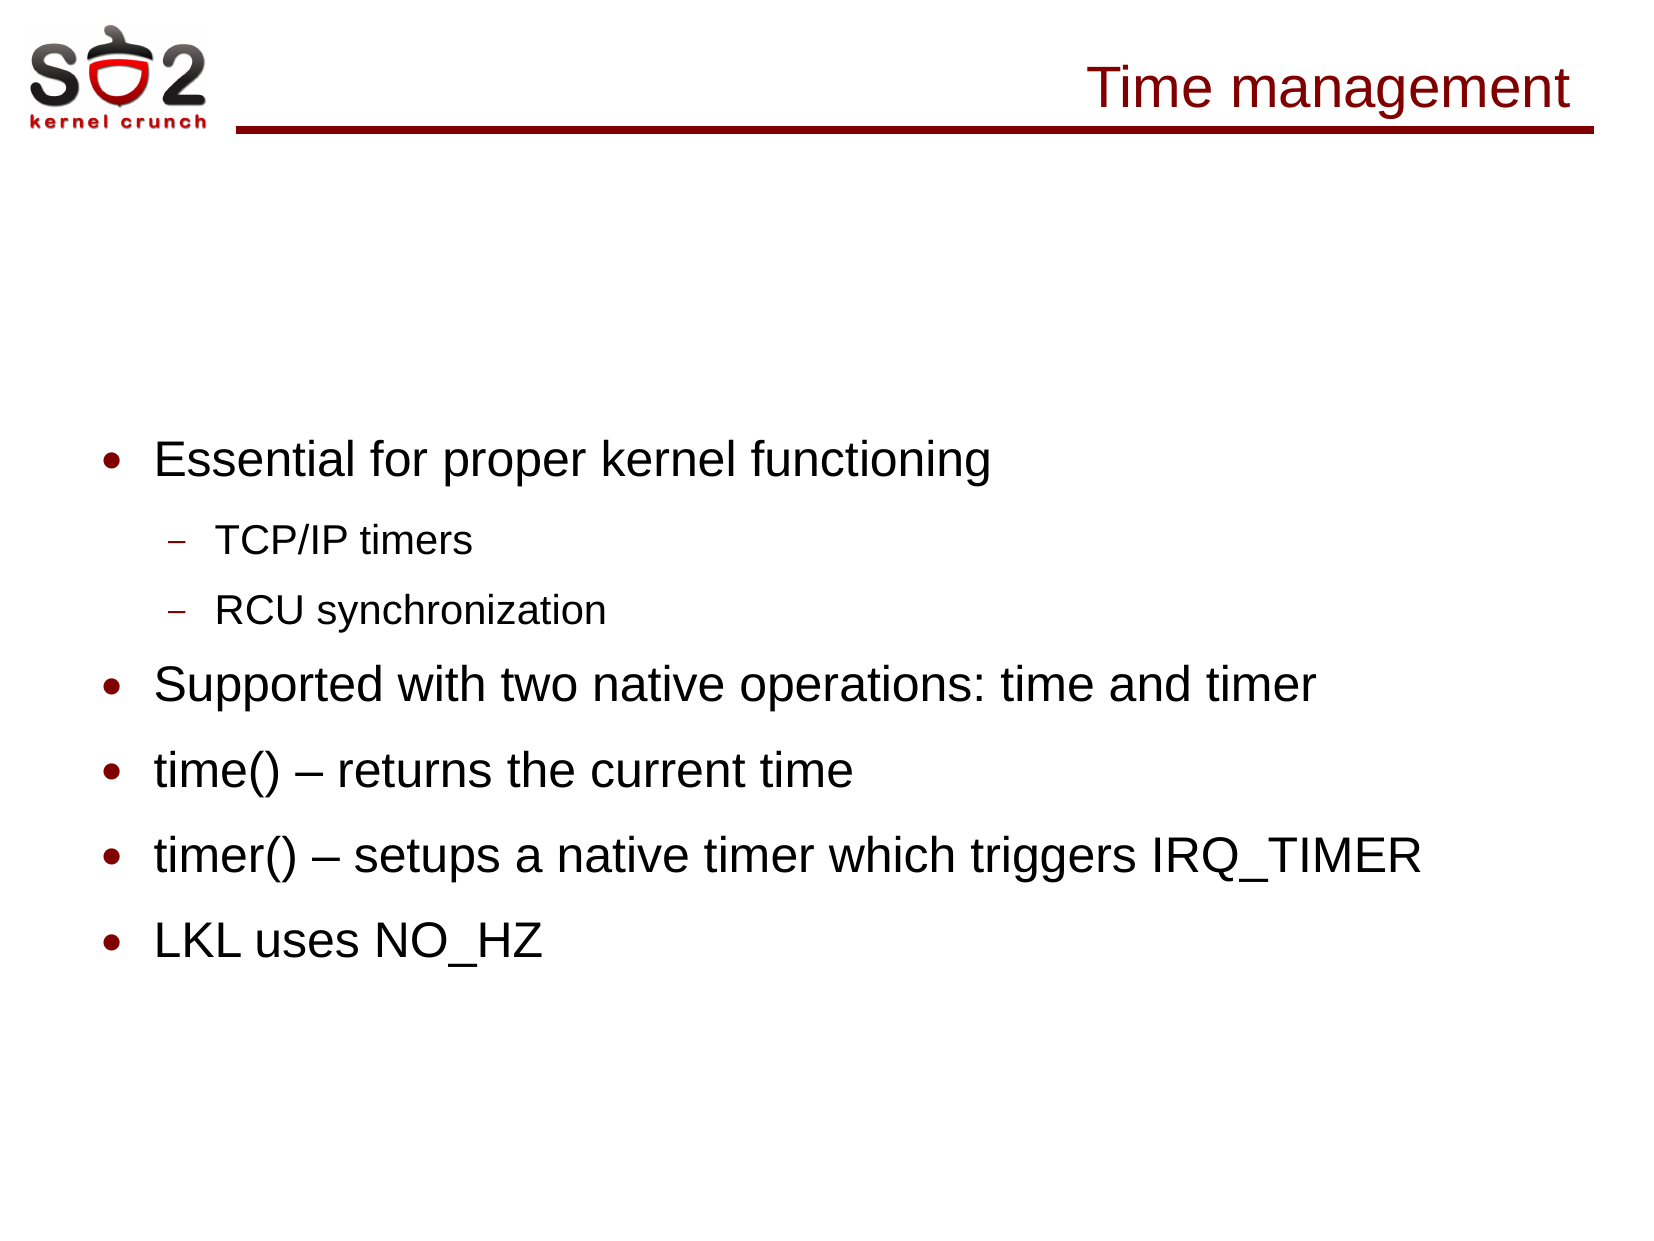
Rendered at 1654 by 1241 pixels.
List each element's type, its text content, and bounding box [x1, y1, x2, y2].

list Essential for proper kernel functioning TCP/IP timers RCU synchronization Supported with two native operations: time and timer time() – returns the current time timer() – setups a native timer which triggers IRQ_TIMER LKL uses NO_HZ [82, 297, 1571, 1102]
title Time management [82, 54, 1571, 121]
picture [29, 23, 207, 130]
